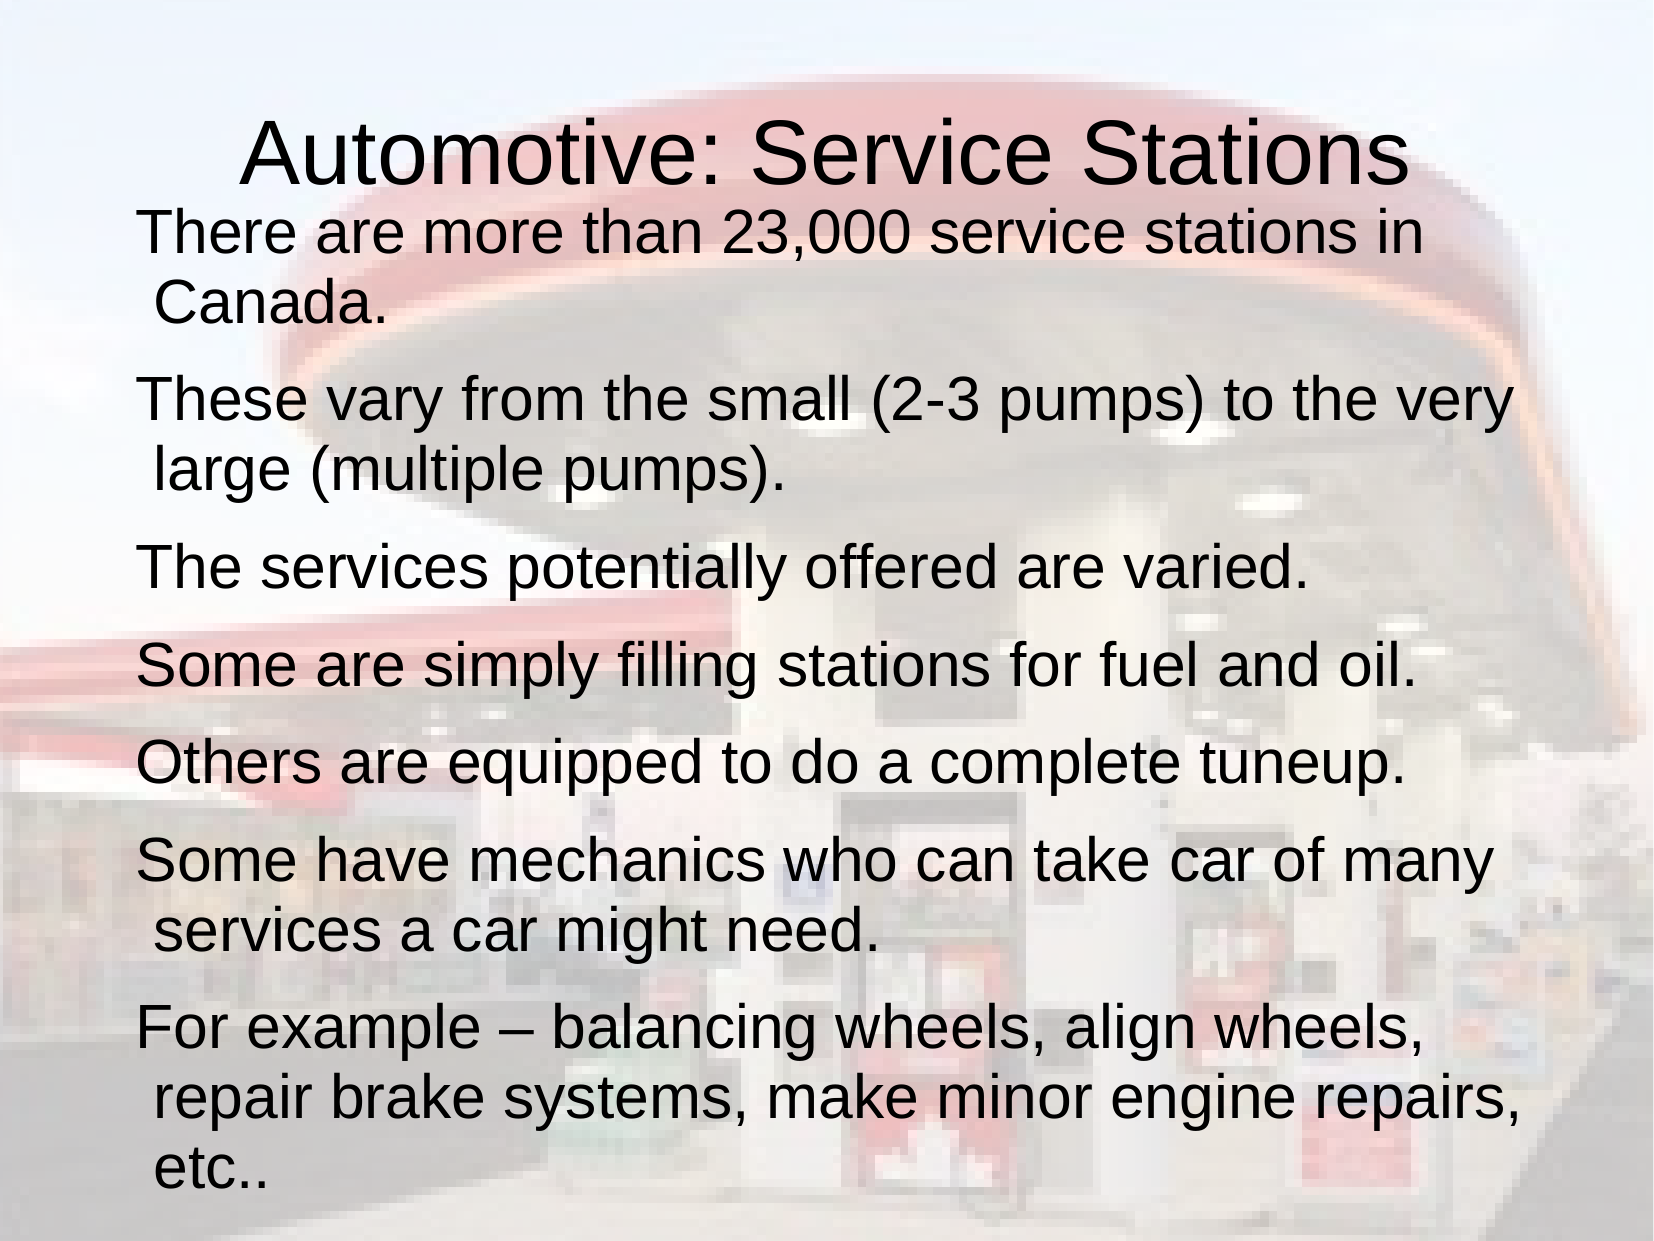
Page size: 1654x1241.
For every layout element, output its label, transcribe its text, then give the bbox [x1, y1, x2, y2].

title Automotive: Service Stations [82, 49, 1571, 196]
picture [0, 0, 1654, 1241]
subtitle There are more than 23,000 service stations in Canada. These vary from the small (2-3 pumps) to the very large (multiple pumps). The services potentially offered are varied. Some are simply filling stations for fuel and oil. Others are equipped to do a complete tuneup. Some have mechanics who can take car of many services a car might need. For example – balancing wheels, align wheels, repair brake systems, make minor engine repairs, etc.. [82, 196, 1571, 1202]
